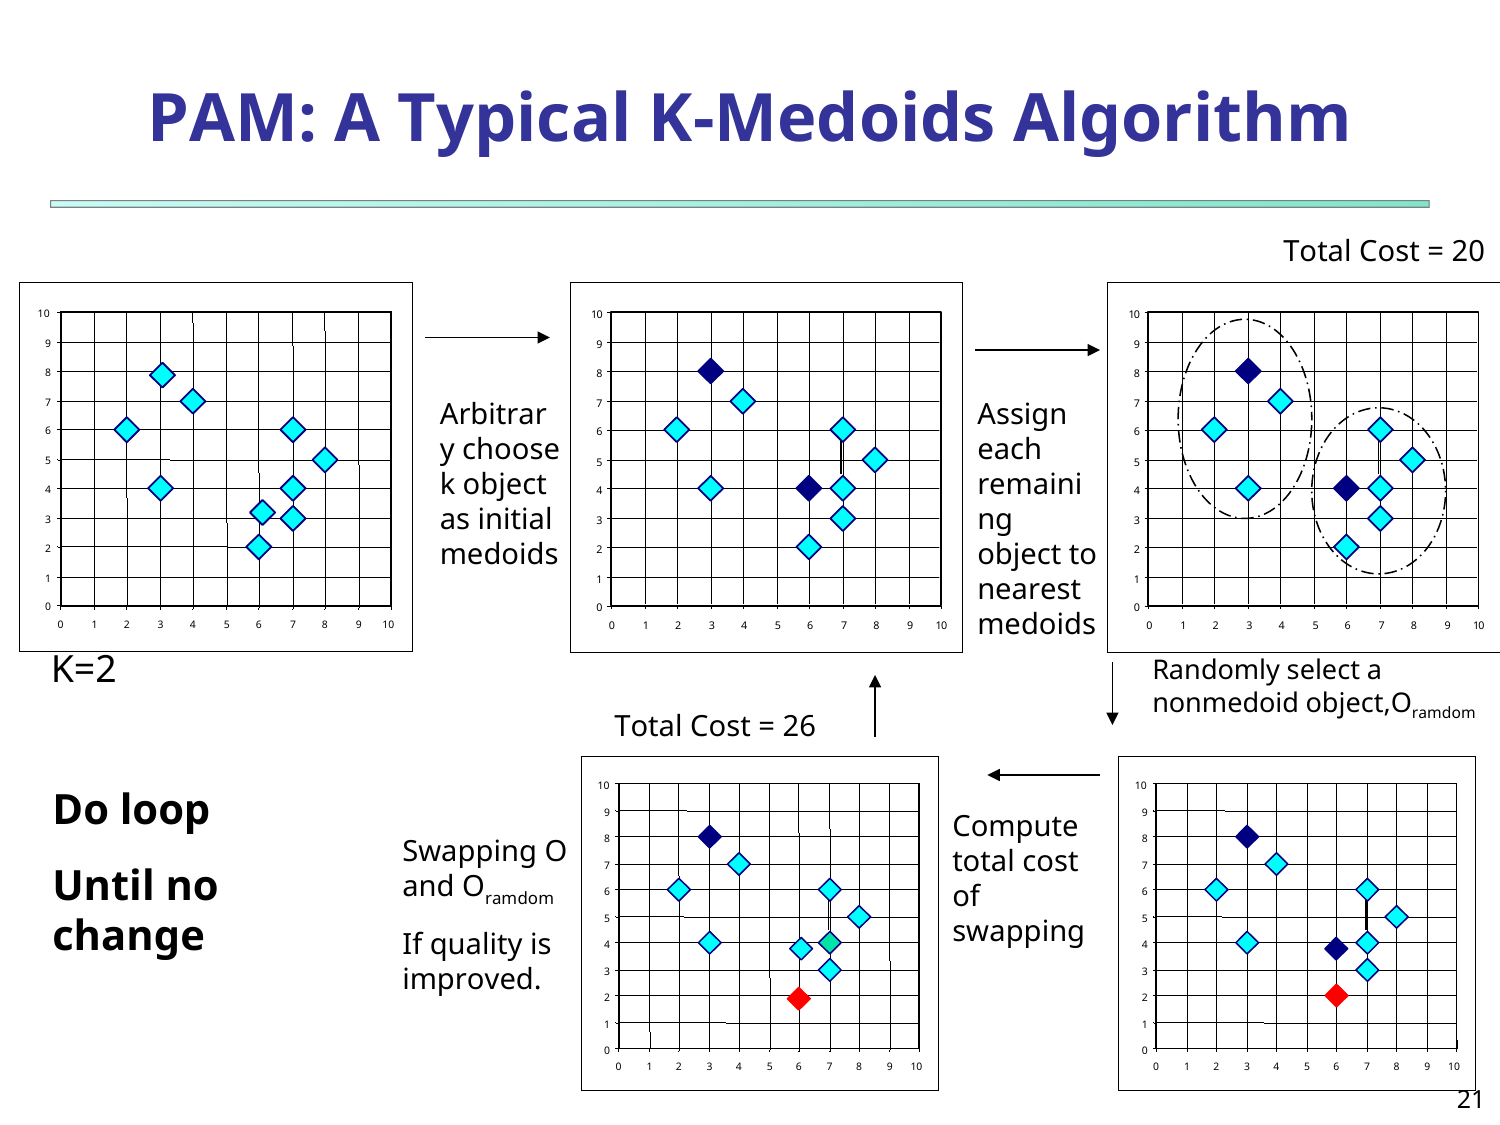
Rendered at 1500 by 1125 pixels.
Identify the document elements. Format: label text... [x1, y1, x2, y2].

text_box 5 [766, 1059, 773, 1073]
text_box 1 [91, 617, 98, 631]
chart [1100, 275, 1500, 663]
text_box 6 [604, 884, 611, 898]
text_box 9 [1141, 806, 1148, 819]
text_box 5 [1141, 912, 1148, 925]
text_box 9 [1424, 1059, 1431, 1073]
text_box [1119, 757, 1475, 1090]
text_box Compute total cost of swapping [939, 799, 1118, 956]
text_box 0 [1141, 1043, 1148, 1057]
text_box 10 [597, 778, 610, 792]
title PAM: A Typical K-Medoids Algorithm [0, 62, 1500, 163]
text_box 5 [604, 912, 611, 925]
text_box 5 [223, 617, 230, 631]
text_box 4 [1141, 937, 1148, 951]
text_box 8 [1141, 831, 1148, 845]
text_box 8 [321, 617, 329, 631]
text_box Total Cost = 20 [1268, 224, 1500, 276]
text_box 0 [604, 1043, 611, 1057]
text_box 7 [1141, 859, 1148, 872]
text_box 1 [646, 1059, 653, 1073]
text_box 4 [45, 483, 52, 496]
text_box K=2 [36, 637, 133, 698]
text_box 4 [189, 617, 197, 631]
text_box 6 [45, 424, 52, 437]
text_box 3 [1141, 965, 1148, 978]
text_box 6 [1141, 884, 1148, 898]
text_box 0 [57, 617, 64, 631]
text_box 9 [355, 617, 362, 631]
text_box 4 [735, 1059, 742, 1073]
text_box 1 [45, 571, 52, 585]
text_box 3 [706, 1059, 713, 1073]
text_box 4 [1273, 1059, 1280, 1073]
text_box 0 [615, 1059, 622, 1073]
text_box 6 [795, 1059, 803, 1073]
text_box Randomly select a nonmedoid object,Oramdom [1137, 644, 1500, 730]
text_box 2 [675, 1059, 683, 1073]
text_box 1 [1141, 1018, 1148, 1031]
text_box 1 [1184, 1059, 1191, 1073]
text_box 8 [604, 831, 611, 845]
text_box 6 [255, 617, 262, 631]
text_box 9 [604, 806, 611, 819]
text_box 3 [45, 513, 52, 526]
text_box Swapping O and Oramdom If quality is improved. [387, 825, 588, 1004]
text_box 0 [1153, 1059, 1160, 1073]
text_box Arbitrary choose k object as initial medoids [425, 387, 562, 613]
text_box 6 [1333, 1059, 1340, 1073]
text_box 8 [856, 1059, 863, 1073]
text_box 7 [289, 617, 297, 631]
text_box 7 [604, 859, 611, 872]
text_box [582, 757, 938, 1090]
text_box 9 [886, 1059, 893, 1073]
text_box 10 [1134, 778, 1148, 792]
text_box 9 [45, 337, 52, 350]
text_box 3 [1244, 1059, 1251, 1073]
text_box 5 [45, 454, 52, 467]
text_box 2 [123, 617, 130, 631]
text_box 7 [826, 1059, 833, 1073]
text_box 7 [1364, 1059, 1371, 1073]
text_box [20, 283, 412, 651]
text_box Total Cost = 26 [599, 699, 832, 751]
chart [562, 275, 976, 663]
text_box 18 [1187, 1062, 1500, 1125]
text_box 2 [1213, 1059, 1220, 1073]
text_box 1 [604, 1018, 611, 1031]
text_box Assign each remaining object to nearest medoids [962, 387, 1113, 648]
text_box 10 [382, 617, 395, 631]
text_box 7 [45, 395, 52, 409]
text_box 3 [604, 965, 611, 978]
text_box 10 [1448, 1059, 1461, 1073]
text_box 2 [1141, 990, 1148, 1004]
text_box 8 [45, 365, 52, 379]
text_box 10 [37, 307, 50, 320]
text_box 5 [1304, 1059, 1311, 1073]
text_box 8 [1393, 1059, 1400, 1073]
text_box 10 [910, 1059, 923, 1073]
text_box 4 [604, 937, 611, 951]
text_box 2 [45, 541, 52, 555]
text_box 2 [604, 990, 611, 1004]
text_box Do loop Until no change [37, 774, 363, 967]
text_box 0 [45, 600, 52, 613]
text_box 3 [157, 617, 164, 631]
